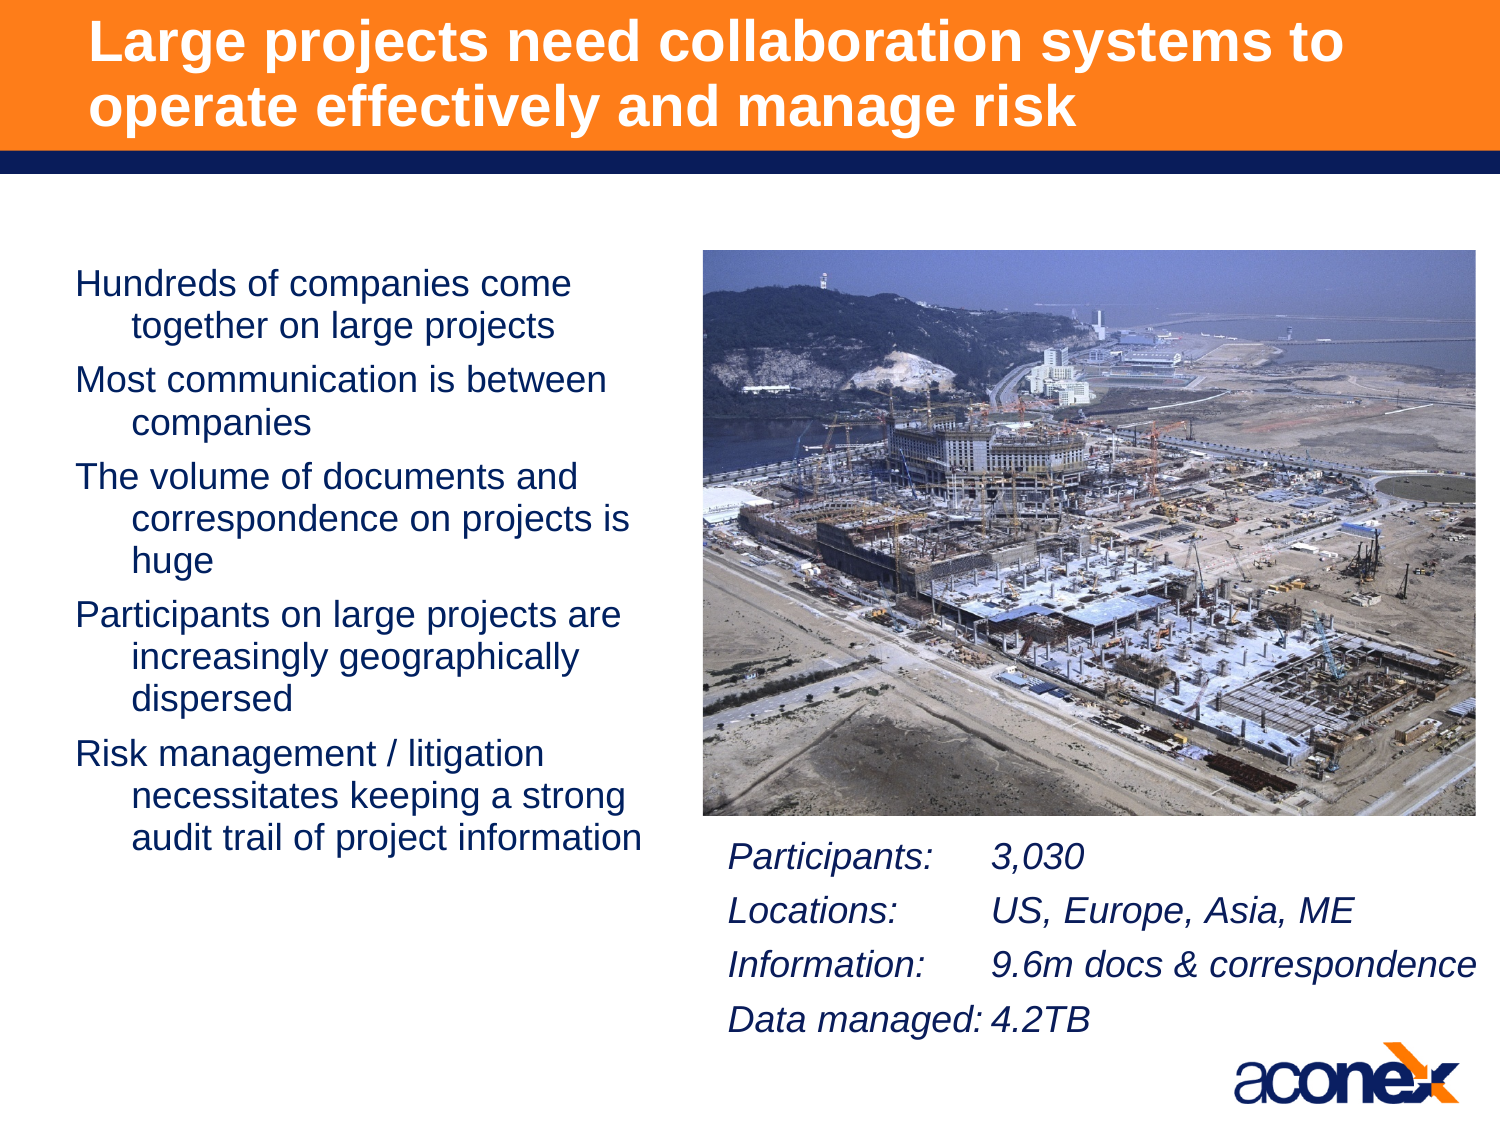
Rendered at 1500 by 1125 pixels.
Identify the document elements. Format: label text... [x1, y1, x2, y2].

title Large projects need collaboration systems to operate effectively and manage risk [88, 0, 1439, 178]
text_box 3,030 US, Europe, Asia, ME 9.6m docs & correspondence 4.2TB [976, 824, 1500, 1071]
picture [1234, 1071, 1460, 1104]
picture [702, 250, 1476, 816]
text_box Participants: Locations: Information: Data managed: [712, 824, 976, 1071]
list Hundreds of companies come together on large projects Most communication is between companies The volume of documents and correspondence on projects is huge Participants on large projects are increasingly geographically dispersed Risk management / litigation necessitates keeping a strong audit trail of project information [75, 262, 680, 1006]
